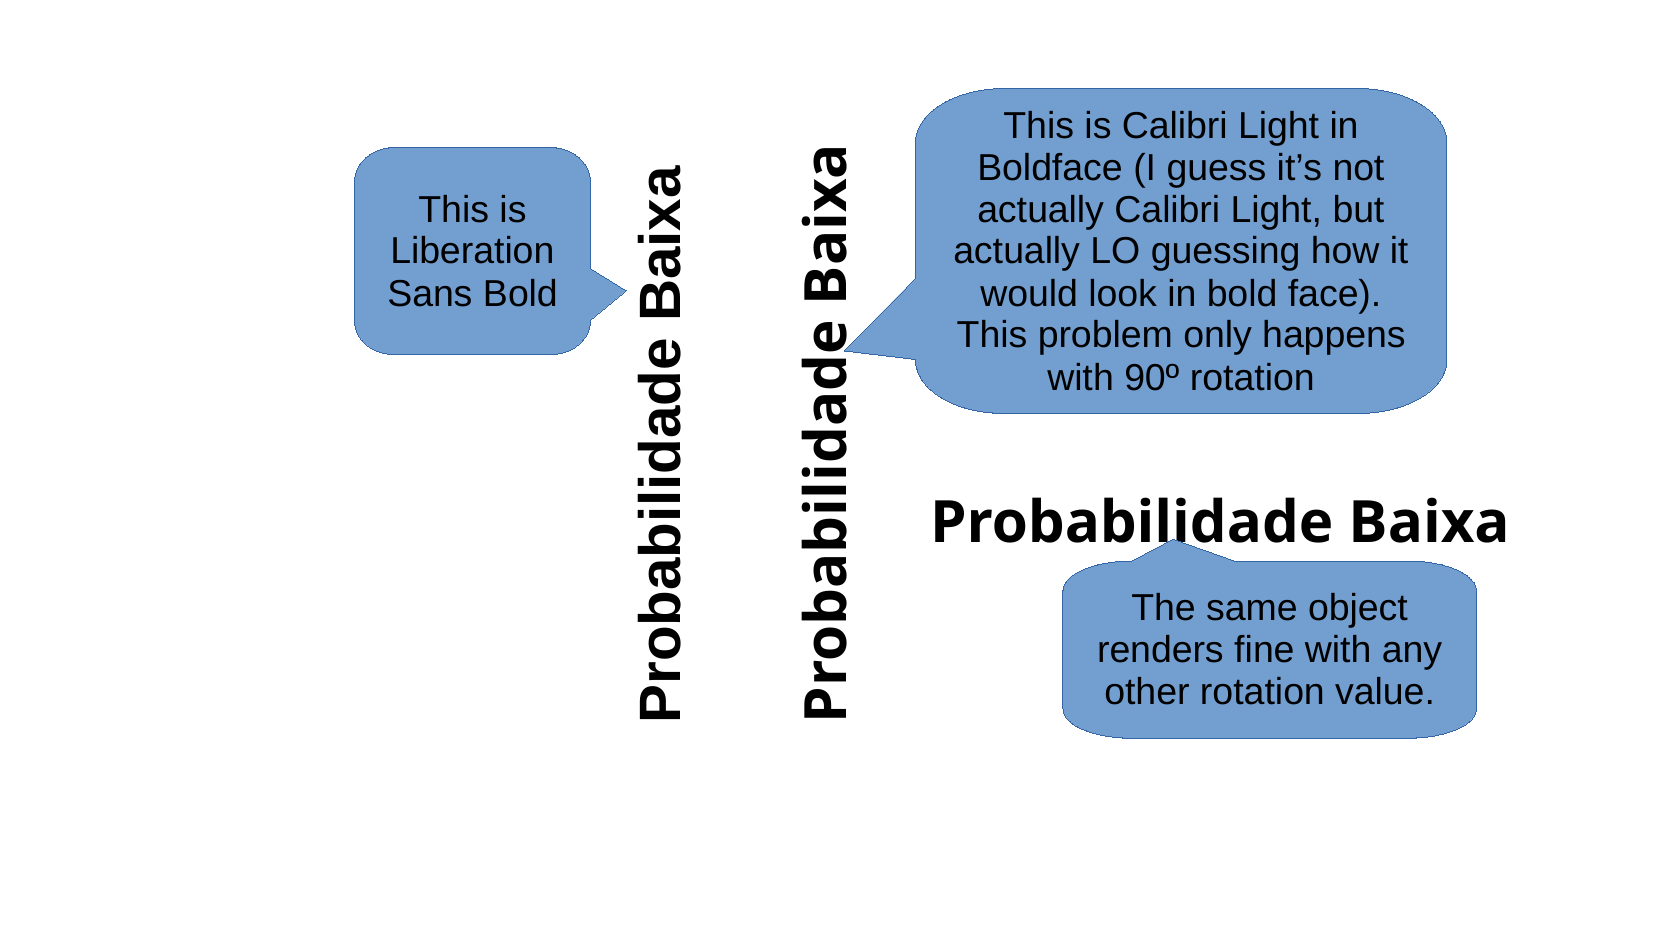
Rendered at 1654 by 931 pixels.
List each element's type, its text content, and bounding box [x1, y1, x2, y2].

text_box Probabilidade Baixa [915, 472, 1565, 548]
text_box This is Liberation Sans Bold [354, 147, 627, 355]
text_box Probabilidade Baixa [620, 88, 700, 739]
text_box The same object renders fine with any other rotation value. [1062, 539, 1477, 739]
text_box Probabilidade Baixa [776, 88, 852, 739]
text_box This is Calibri Light in Boldface (I guess it’s not actually Calibri Light, but actually LO guessing how it would look in bold face). This problem only happens with 90º rotation [844, 88, 1447, 414]
